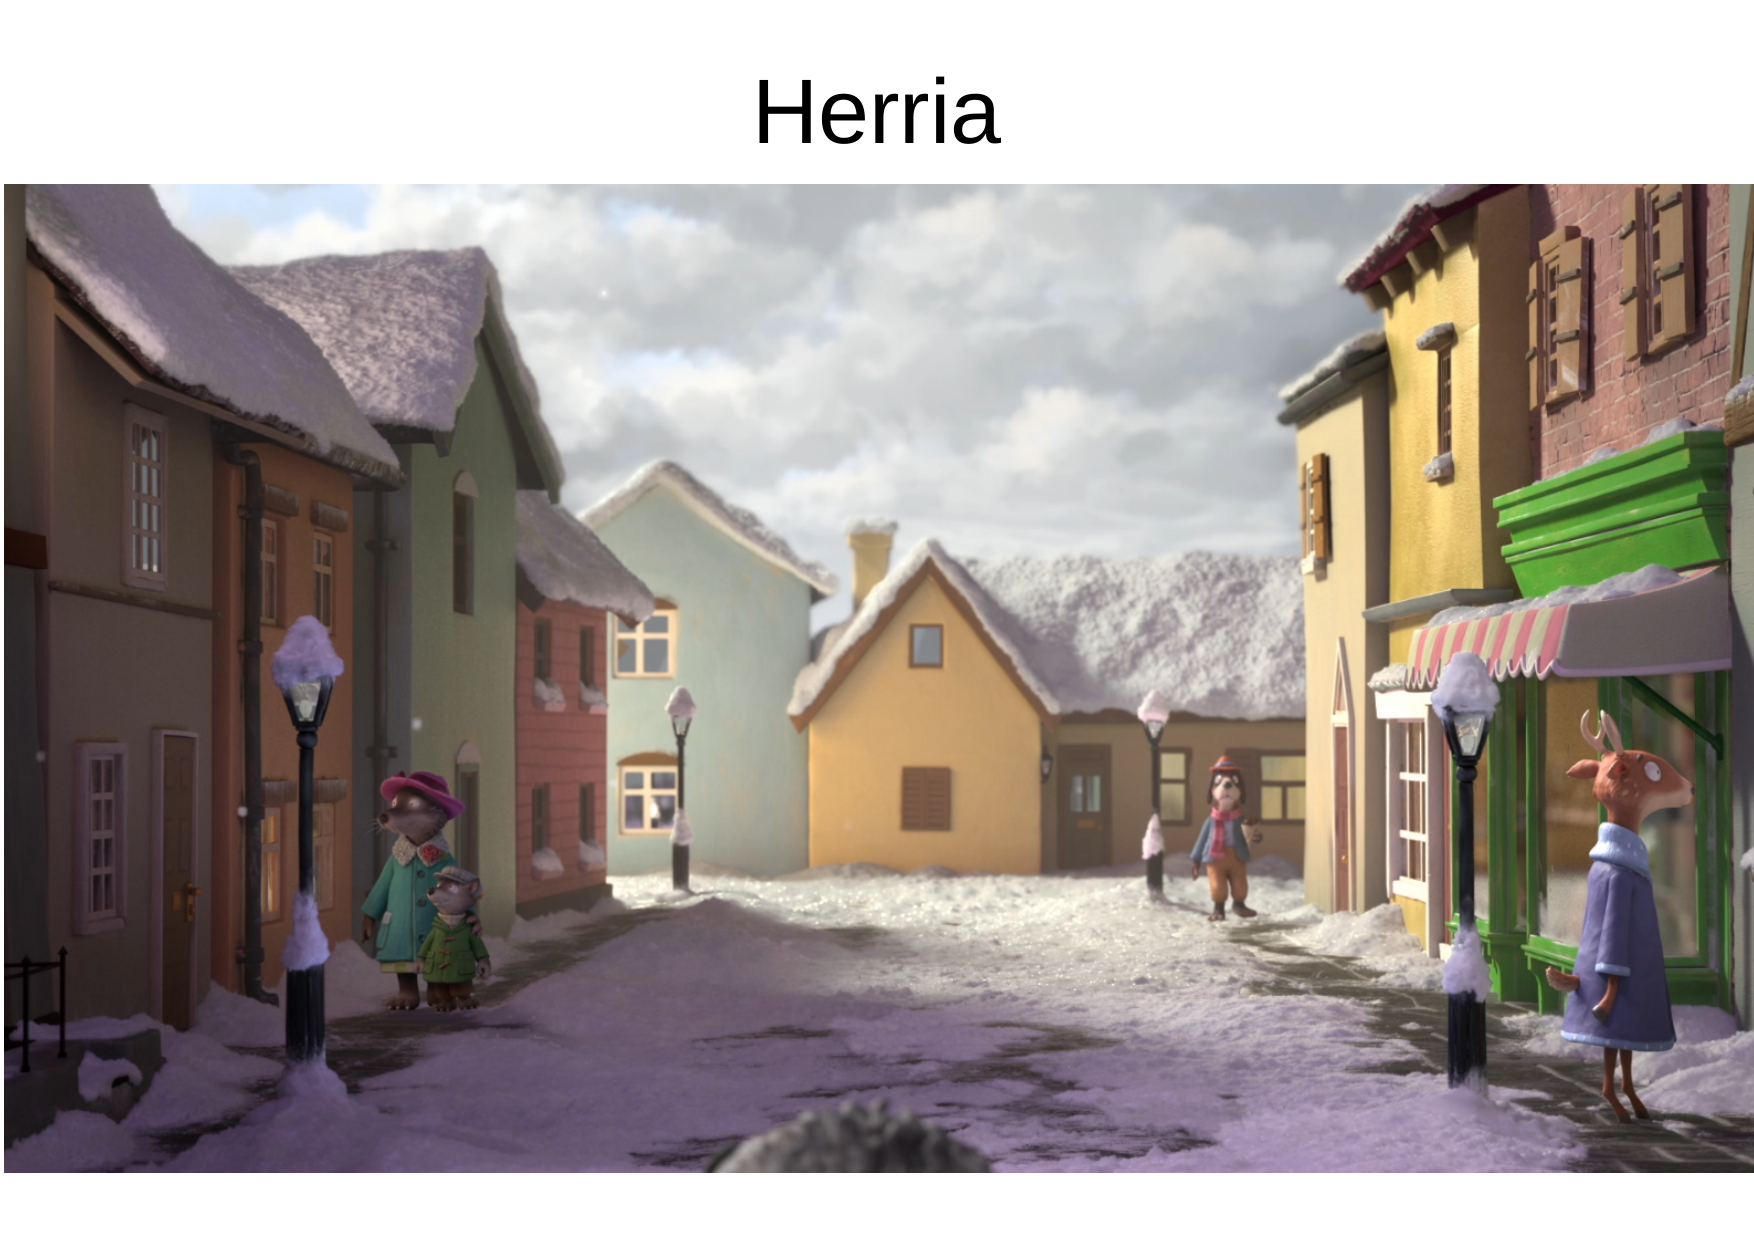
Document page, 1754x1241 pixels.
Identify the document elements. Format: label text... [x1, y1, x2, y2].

picture [4, 184, 1754, 1173]
title Herria [87, 8, 1667, 184]
